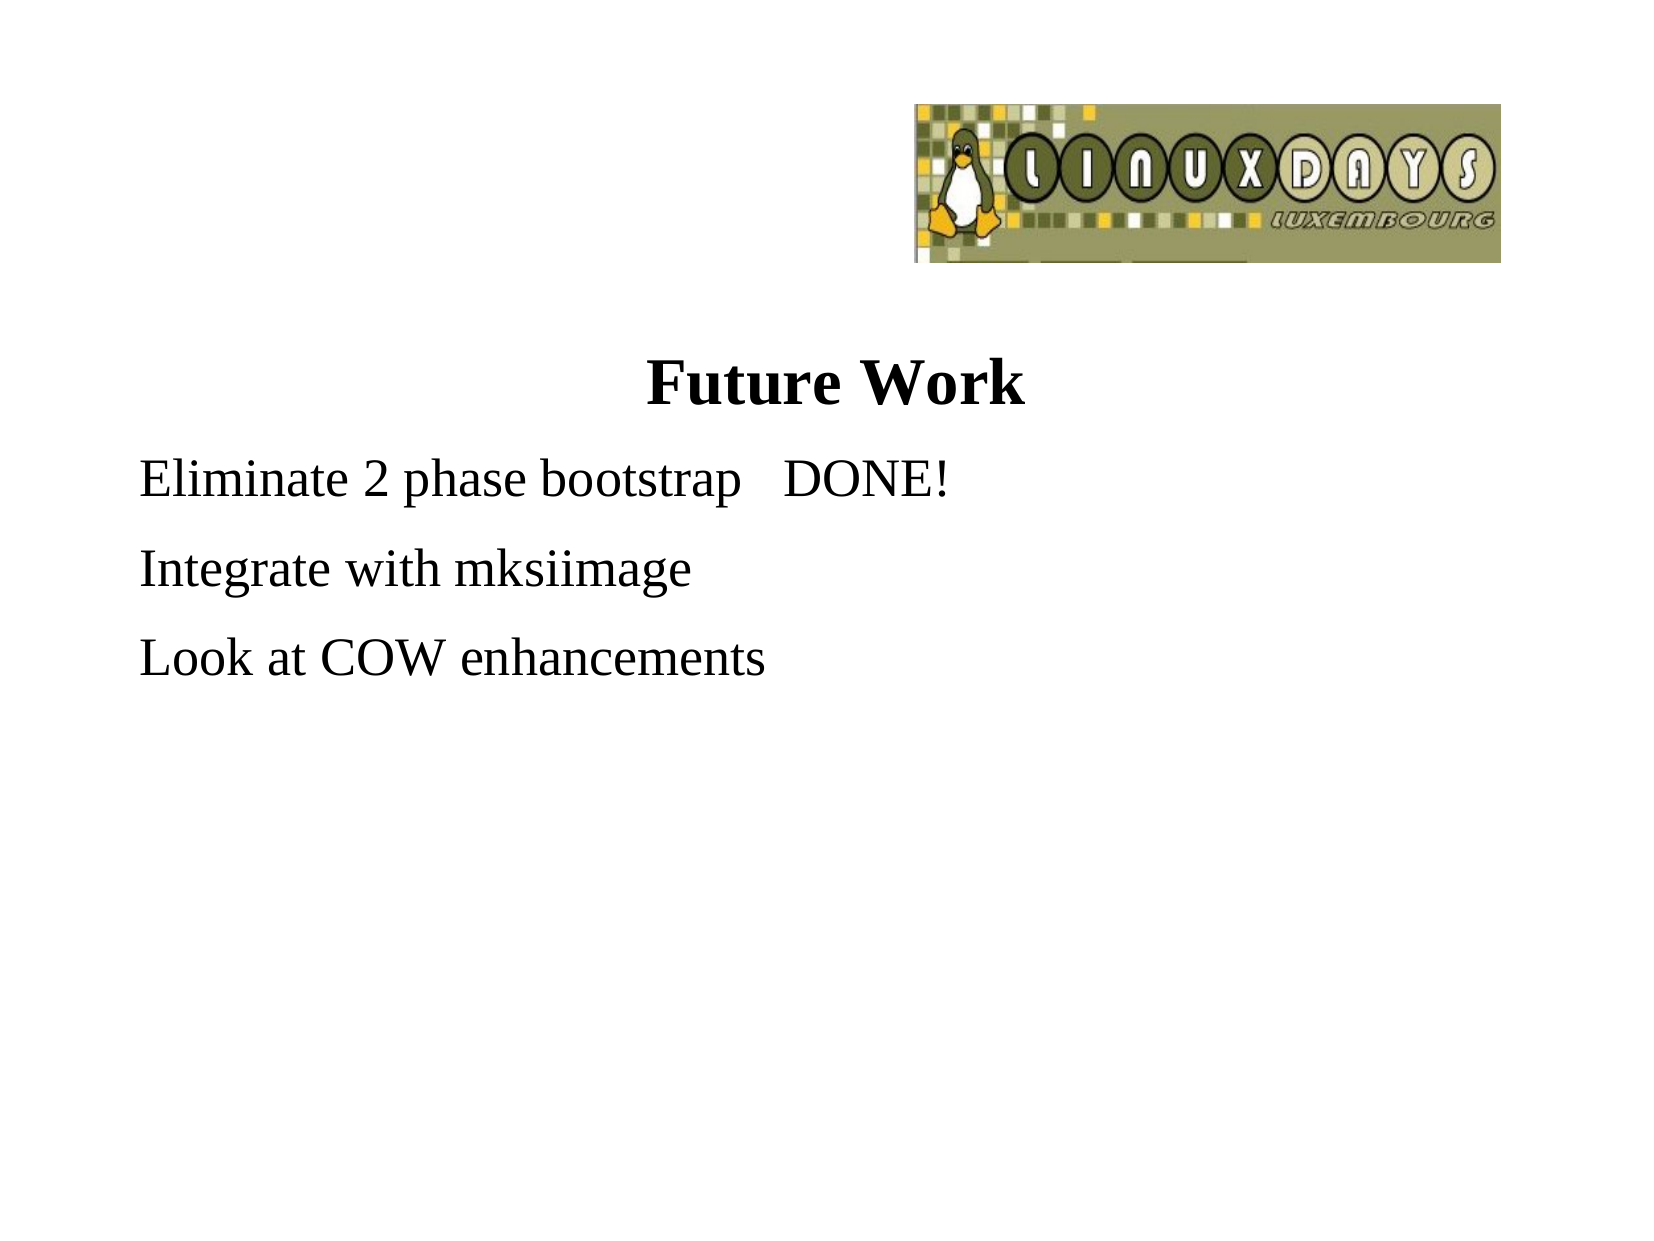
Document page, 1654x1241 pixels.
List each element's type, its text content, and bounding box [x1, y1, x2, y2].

picture [914, 104, 1501, 263]
list Future Work Eliminate 2 phase bootstrap DONE! Integrate with mksiimage Look at COW enhancements [121, 344, 1534, 1127]
